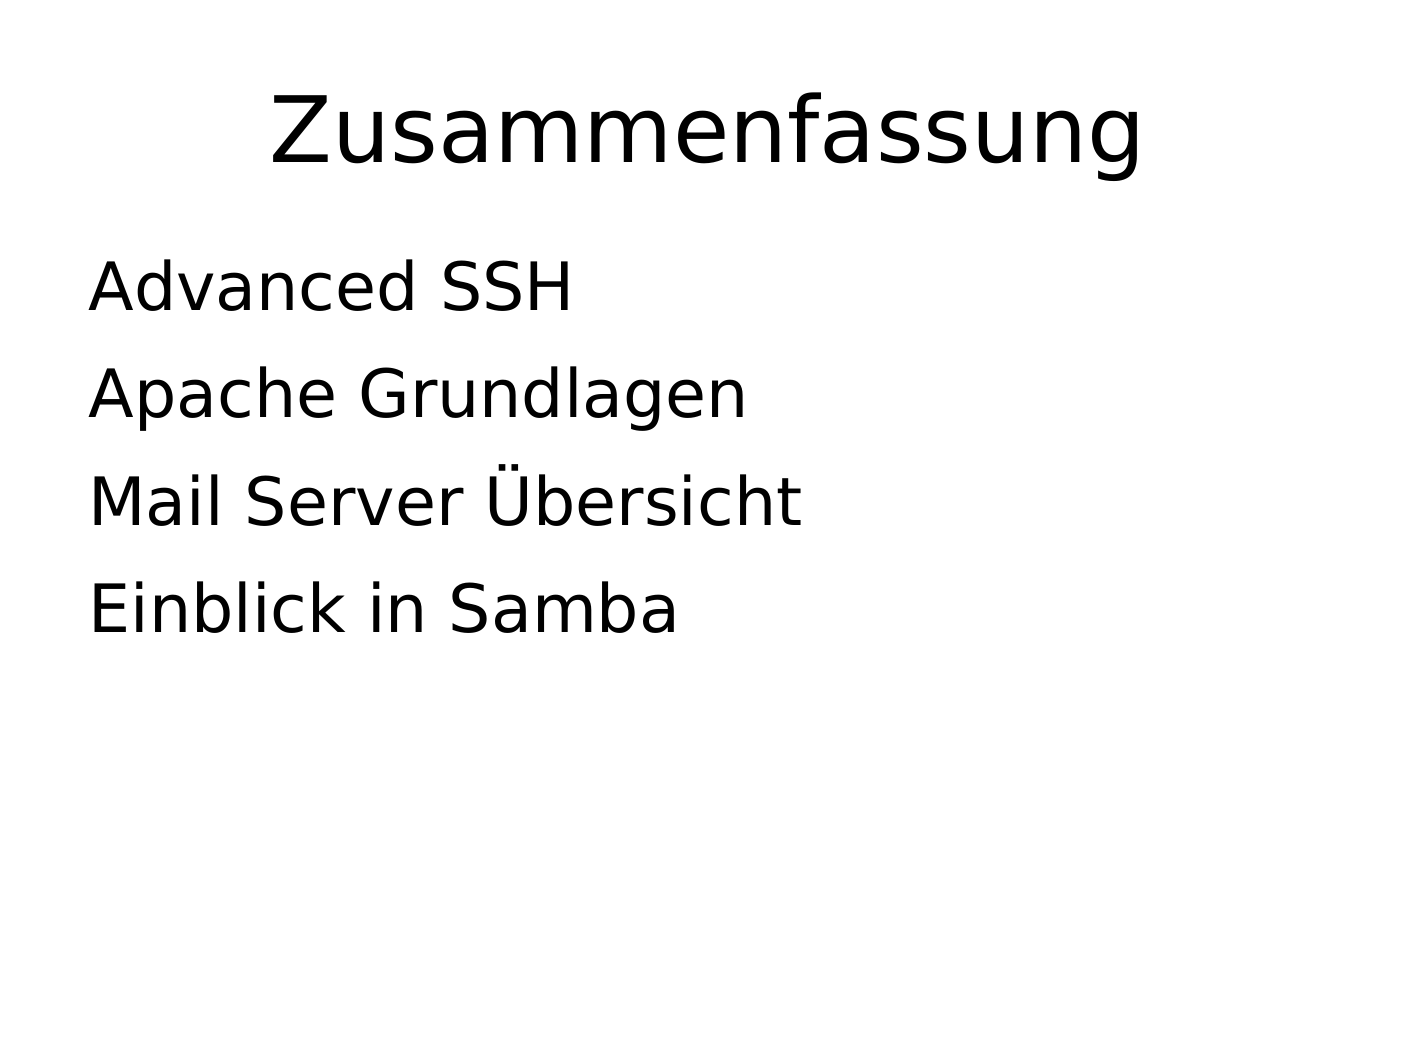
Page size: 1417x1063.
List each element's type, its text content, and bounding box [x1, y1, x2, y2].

title Zusammenfassung [70, 49, 1346, 213]
list Advanced SSH Apache Grundlagen Mail Server Übersicht Einblick in Samba [70, 248, 1346, 936]
